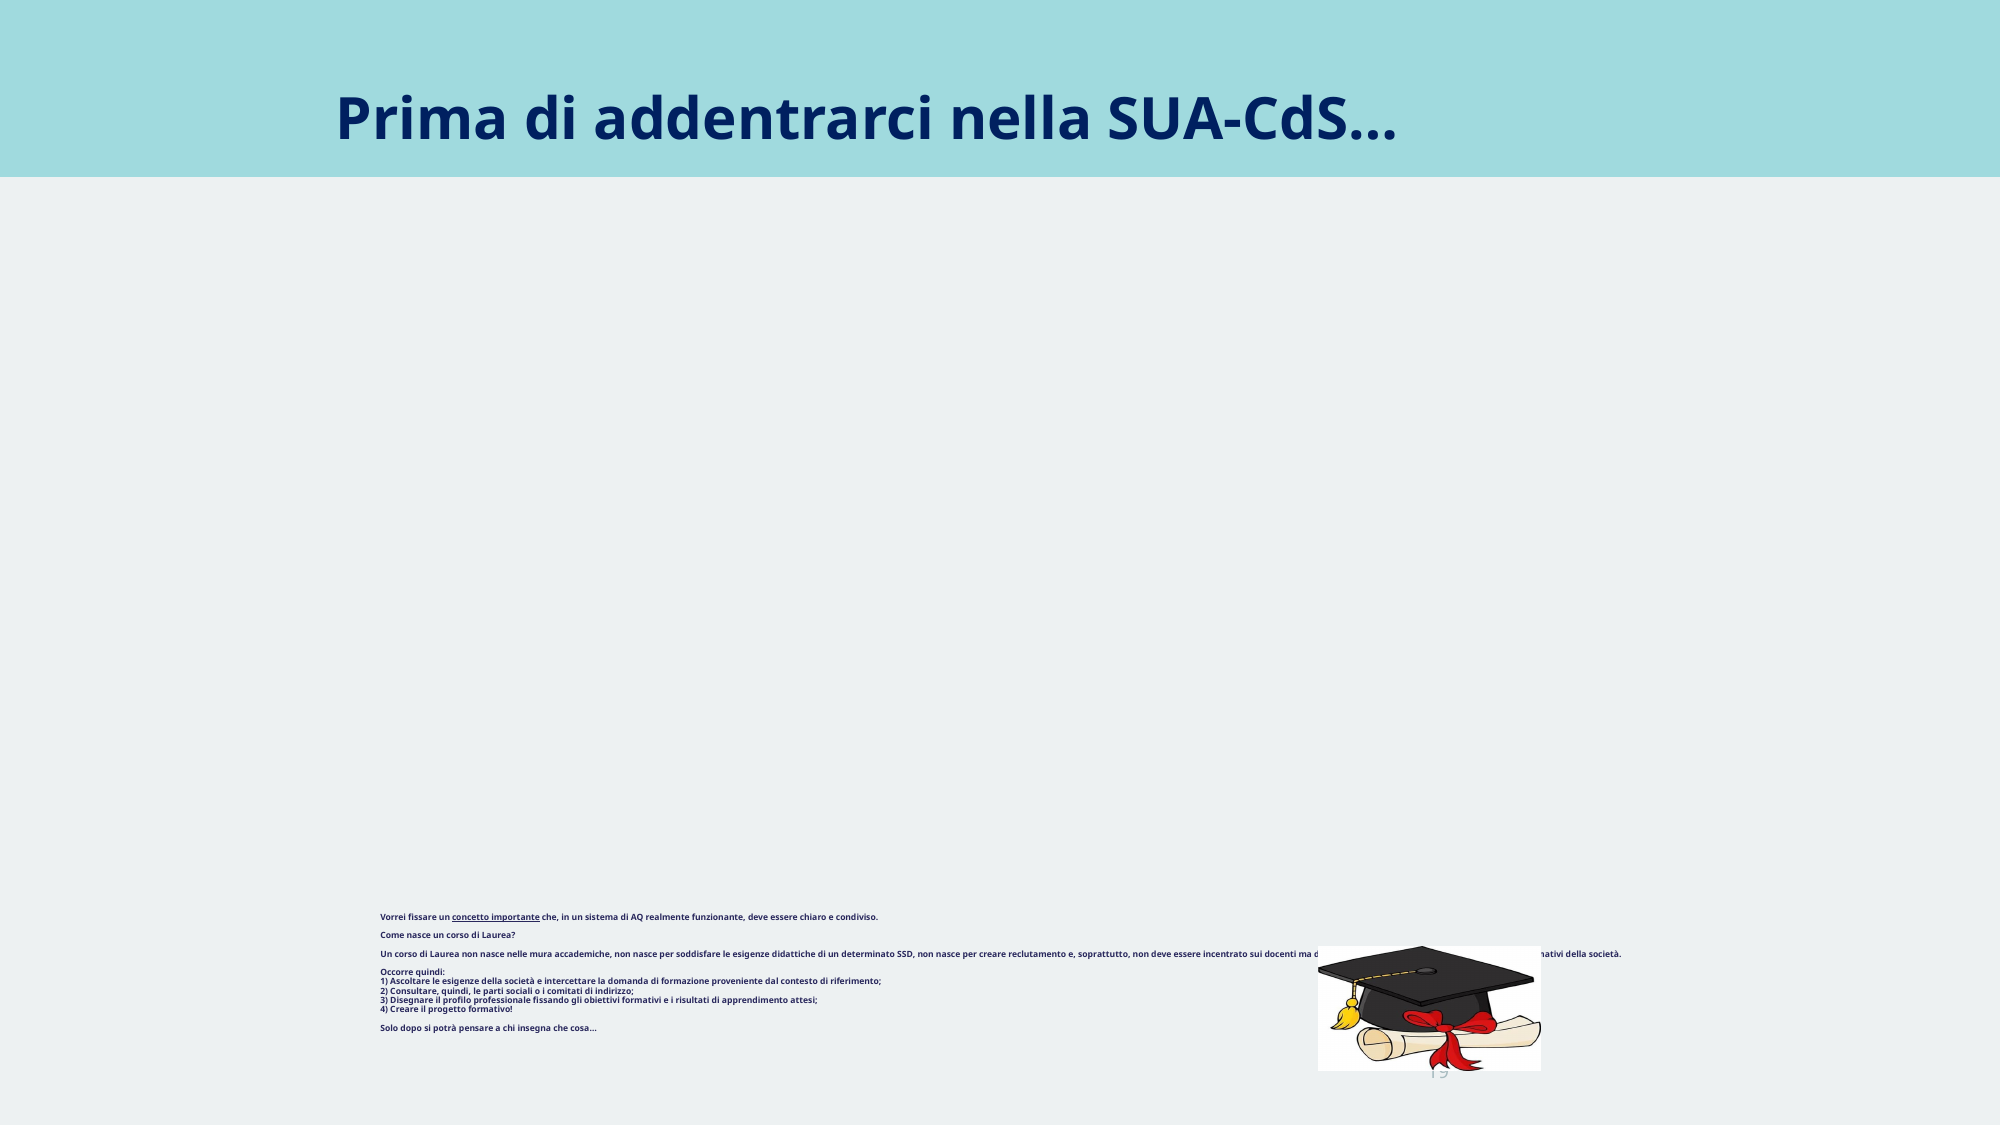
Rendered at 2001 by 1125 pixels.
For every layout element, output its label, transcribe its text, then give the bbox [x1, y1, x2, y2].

text_box Prima di addentrarci nella SUA-CdS… [225, 73, 1509, 160]
text_box [1412, 1042, 1863, 1103]
title Vorrei fissare un concetto importante che, in un sistema di AQ realmente funzionante, deve essere chiaro e condiviso. Come nasce un corso di Laurea? Un corso di Laurea non nasce nelle mura accademiche, non nasce per soddisfare le esigenze didattiche di un determinato SSD, non nasce per creare reclutamento e, soprattutto, non deve essere incentrato sui docenti ma deve essere orientato sugli studenti e sui bisogni formativi della società. Occorre quindi: 1) Ascoltare le esigenze della società e intercettare la domanda di formazione proveniente dal contesto di riferimento; 2) Consultare, quindi, le parti sociali o i comitati di indirizzo; 3) Disegnare il profilo professionale fissando gli obiettivi formativi e i risultati di apprendimento attesi; 4) Creare il progetto formativo! Solo dopo si potrà pensare a chi insegna che cosa… [0, 178, 2000, 1072]
picture [1318, 946, 1541, 1071]
